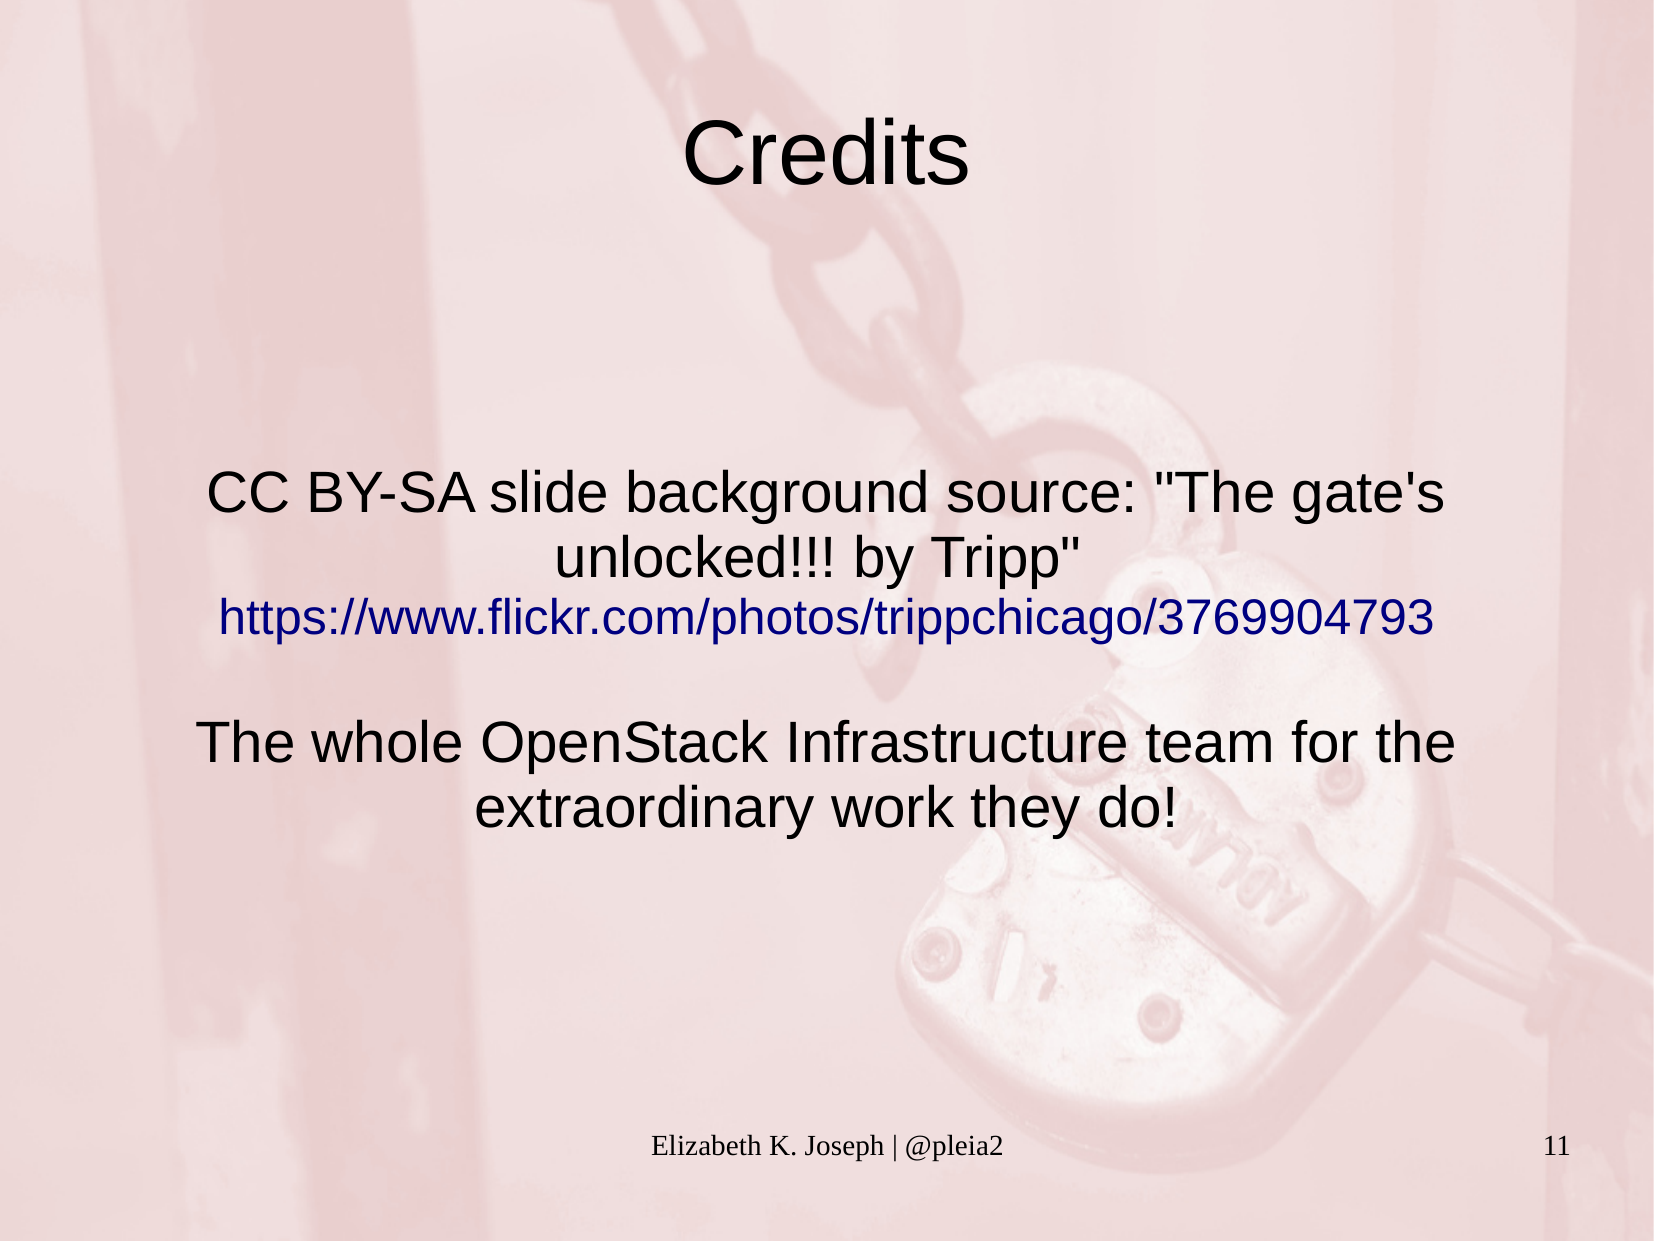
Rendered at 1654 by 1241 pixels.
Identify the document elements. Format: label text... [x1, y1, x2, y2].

subtitle CC BY-SA slide background source: "The gate's unlocked!!! by Tripp" https://www.flickr.com/photos/trippchicago/3769904793 The whole OpenStack Infrastructure team for the extraordinary work they do! [82, 290, 1571, 1010]
title Credits [82, 49, 1571, 257]
picture [0, 0, 1654, 1241]
